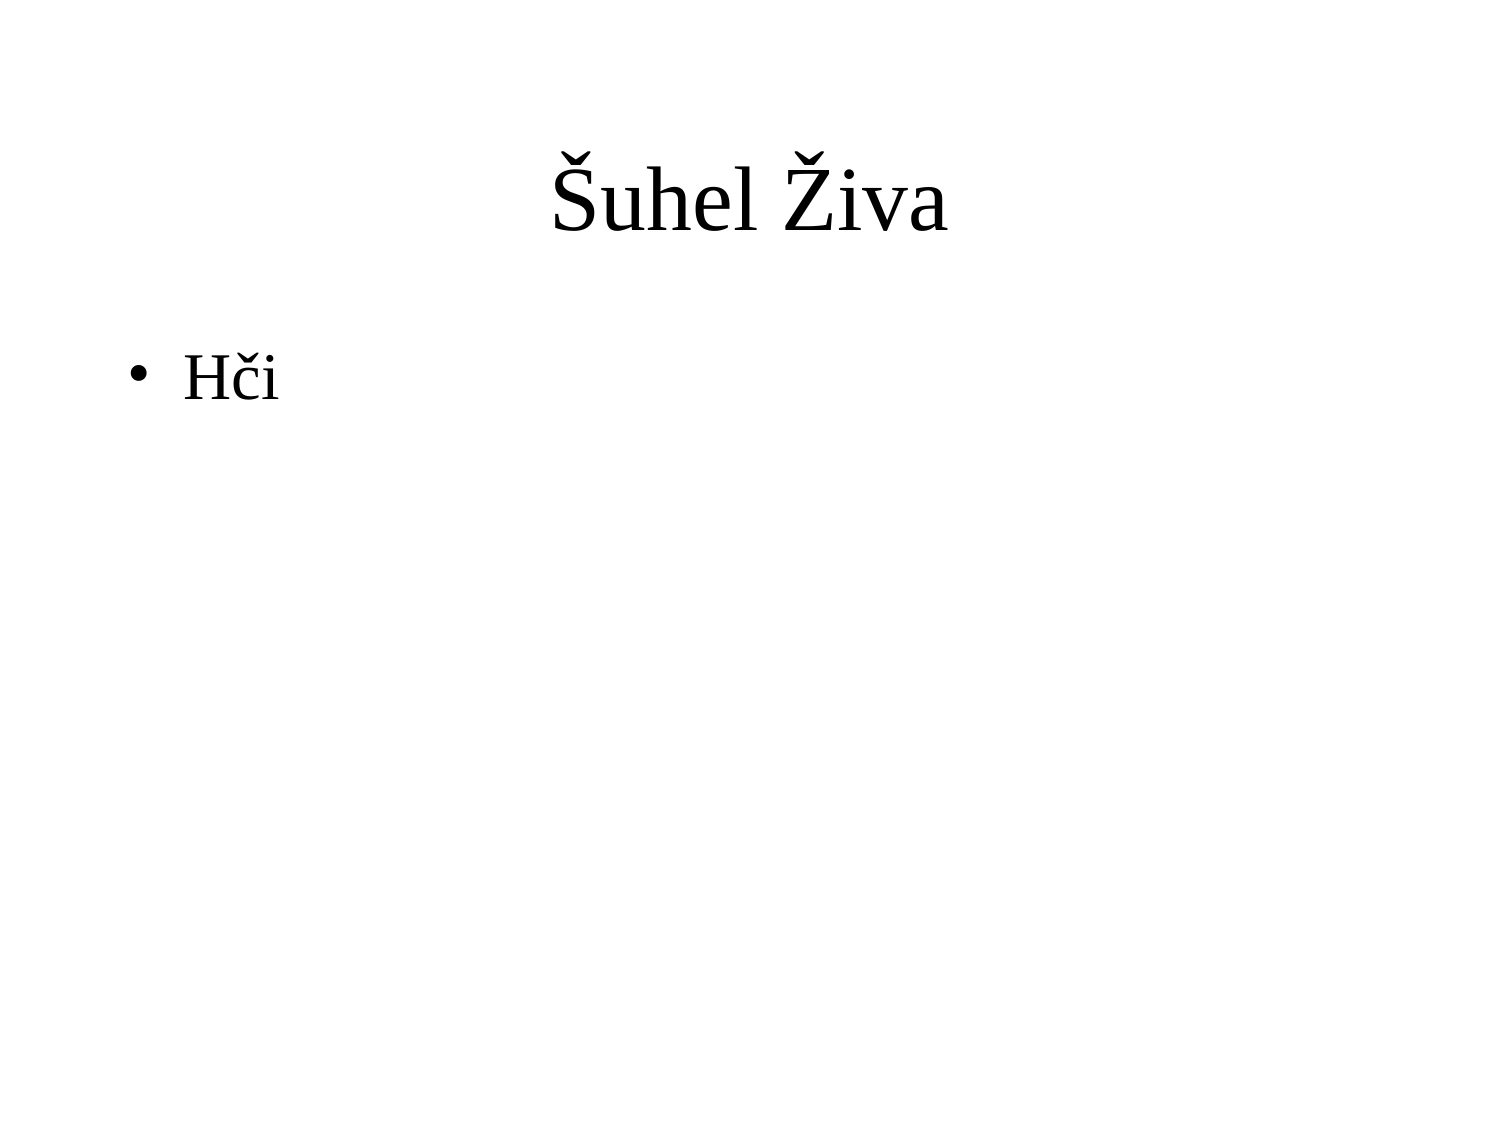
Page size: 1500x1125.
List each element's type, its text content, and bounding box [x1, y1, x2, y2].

list Hči [112, 324, 1388, 1000]
title Šuhel Živa [112, 99, 1388, 288]
